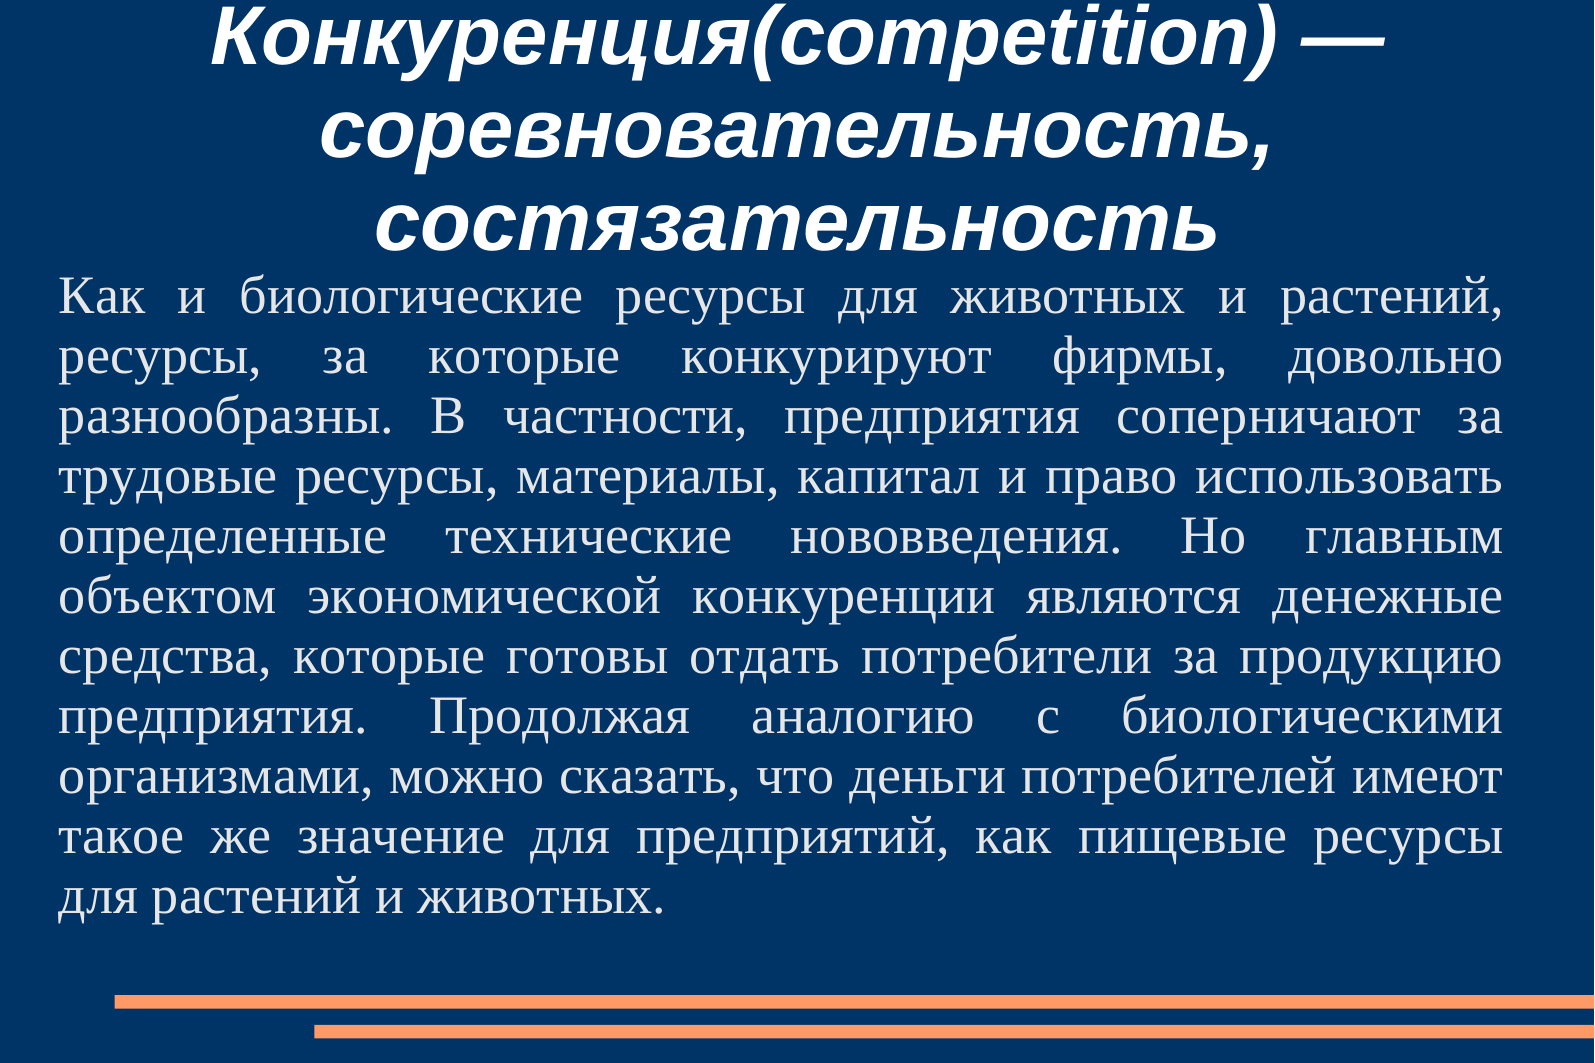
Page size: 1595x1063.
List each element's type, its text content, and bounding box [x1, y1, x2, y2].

title Конкуренция(competition) — соревновательность, состязательность [117, 0, 1479, 265]
list Как и биологические ресурсы для животных и растений, ресурсы, за которые конкурируют фирмы, довольно разнообразны. В частности, предприятия соперничают за трудовые ресурсы, материалы, капитал и право использовать определенные технические нововведения. Но главным объектом экономической конкуренции являются денежные средства, которые готовы отдать потребители за продукцию предприятия. Продолжая аналогию с биологическими организмами, можно сказать, что деньги потребителей имеют такое же значение для предприятий, как пищевые ресурсы для растений и животных. [59, 265, 1506, 956]
